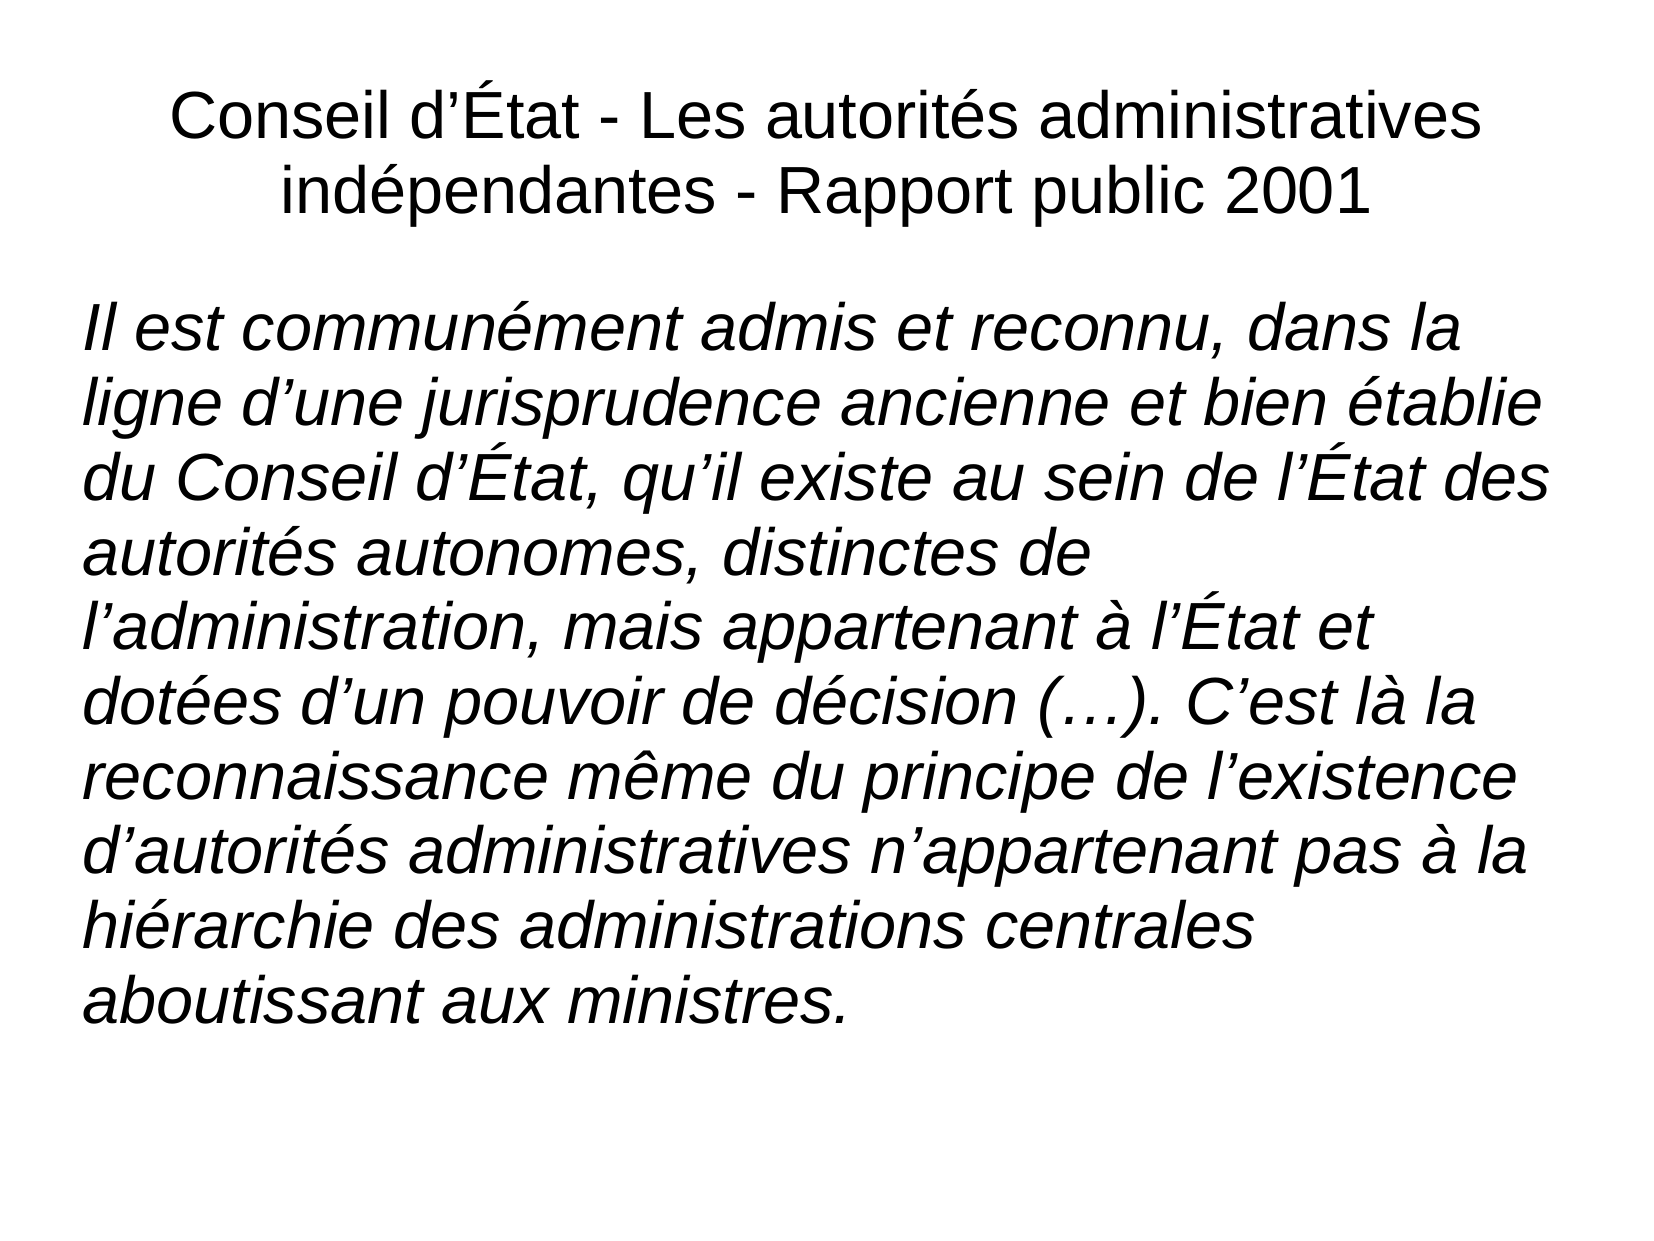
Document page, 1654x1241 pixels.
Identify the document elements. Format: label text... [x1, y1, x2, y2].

title Conseil d’État - Les autorités administratives indépendantes - Rapport public 2001 [82, 49, 1571, 257]
list Il est communément admis et reconnu, dans la ligne d’une jurisprudence ancienne et bien établie du Conseil d’État, qu’il existe au sein de l’État des autorités autonomes, distinctes de l’administration, mais appartenant à l’État et dotées d’un pouvoir de décision (…). C’est là la reconnaissance même du principe de l’existence d’autorités administratives n’appartenant pas à la hiérarchie des administrations centrales aboutissant aux ministres. [82, 290, 1571, 1010]
